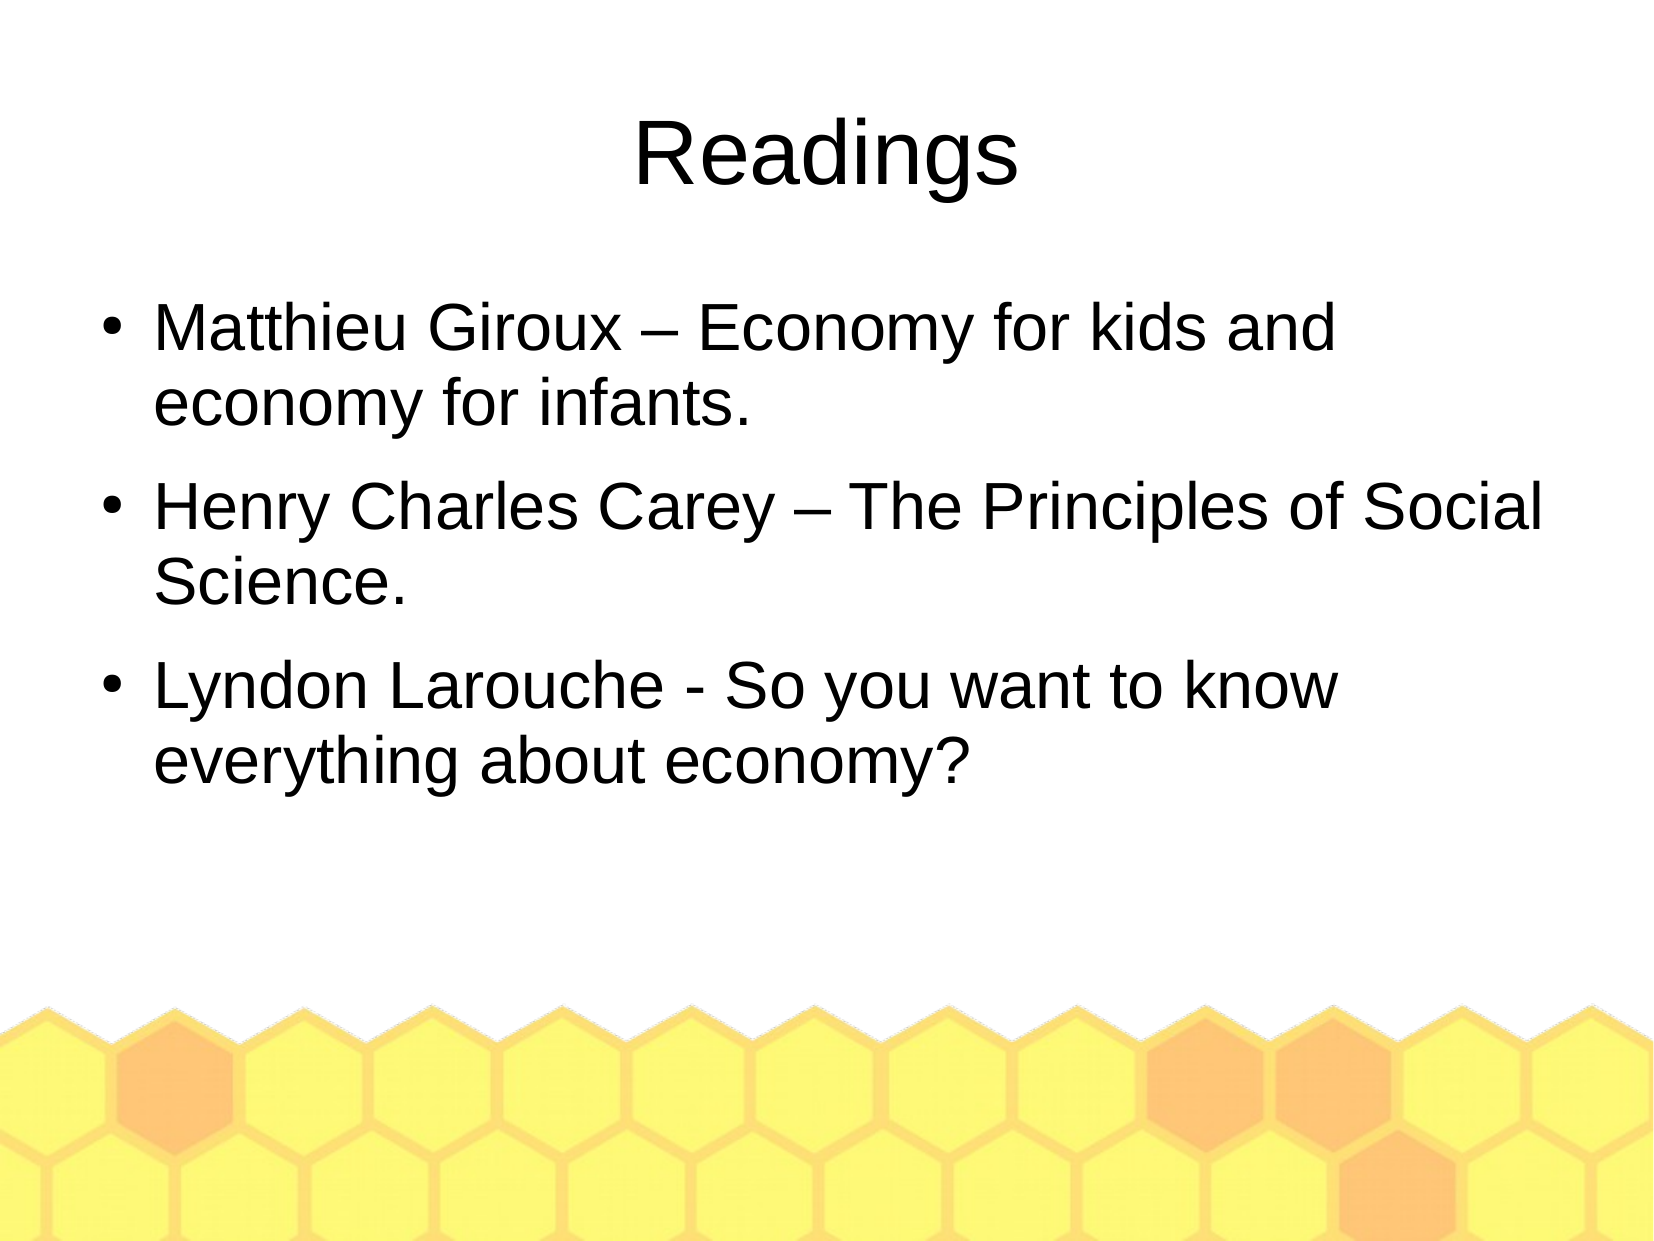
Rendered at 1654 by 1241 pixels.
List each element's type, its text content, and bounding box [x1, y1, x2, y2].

list Matthieu Giroux – Economy for kids and economy for infants. Henry Charles Carey – The Principles of Social Science. Lyndon Larouche - So you want to know everything about economy? [82, 290, 1571, 1010]
picture [0, 1001, 1654, 1241]
title Readings [82, 49, 1571, 257]
